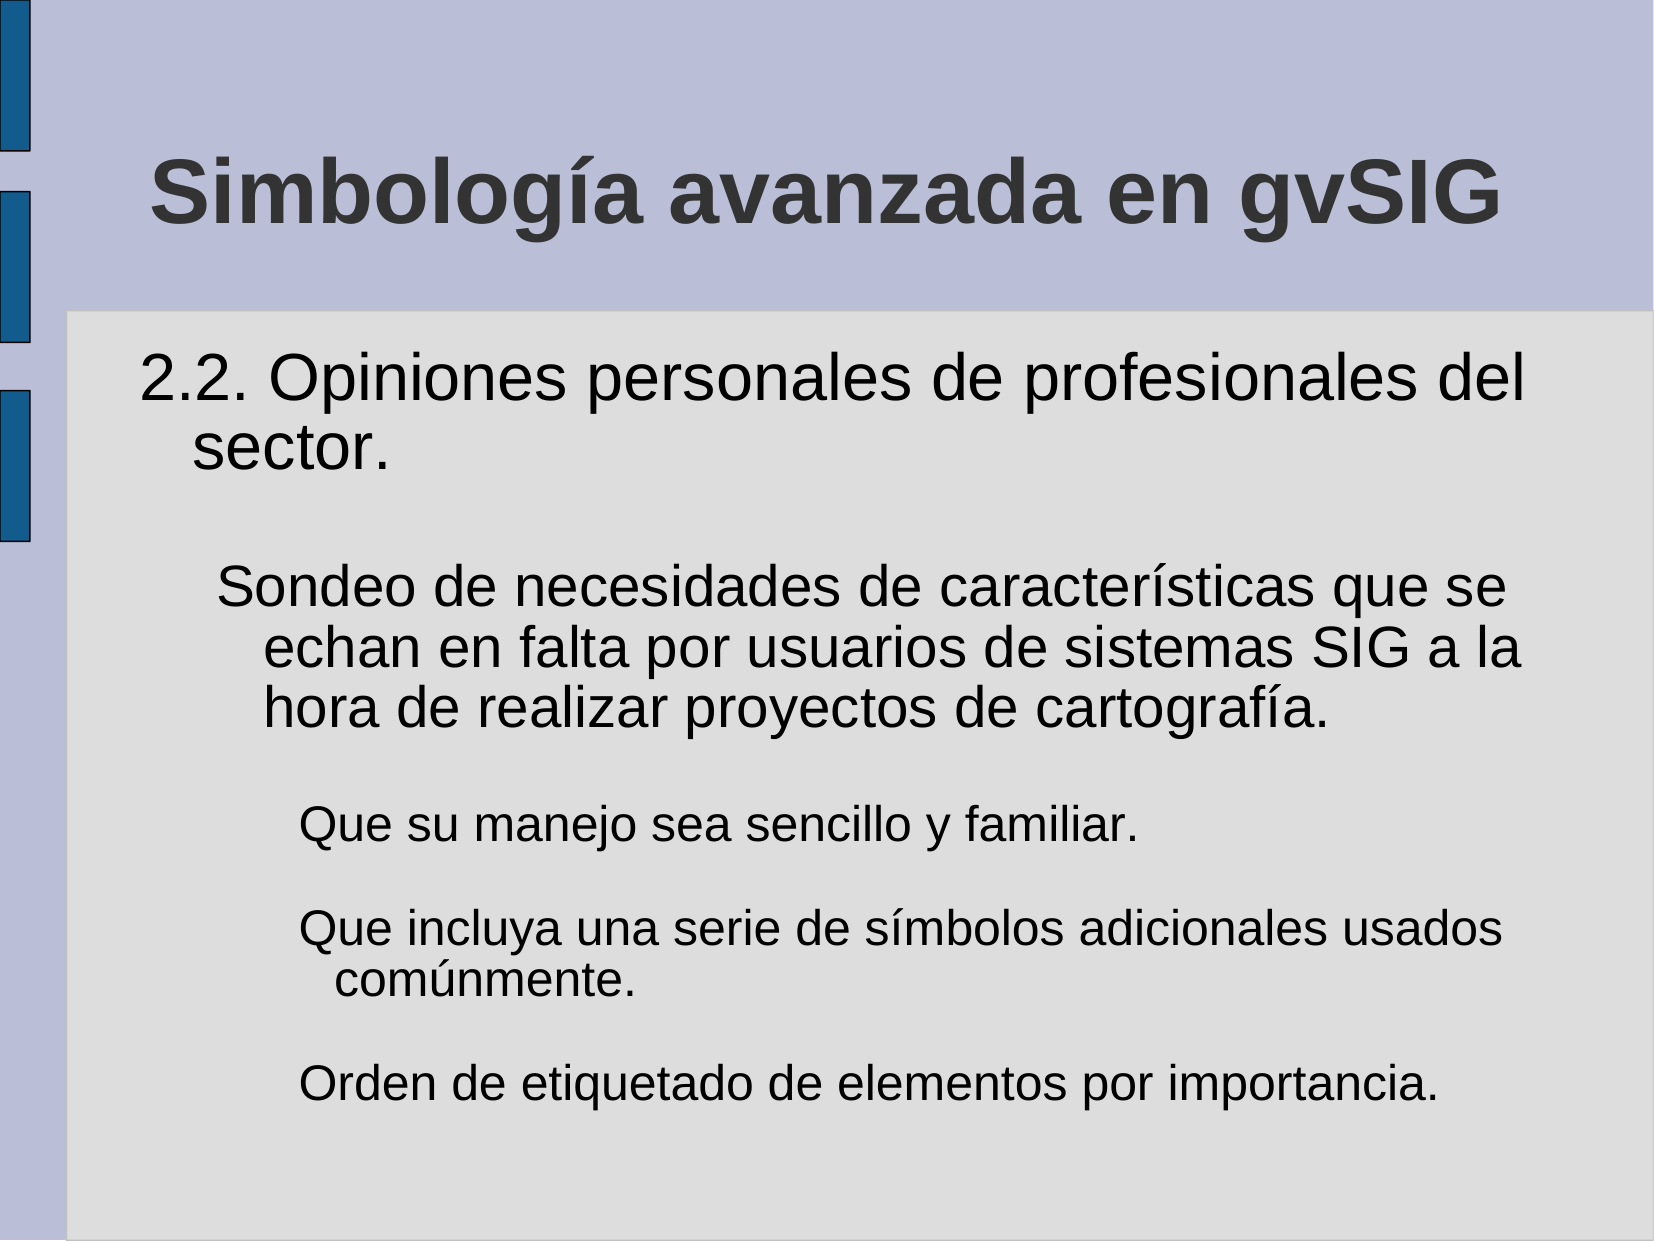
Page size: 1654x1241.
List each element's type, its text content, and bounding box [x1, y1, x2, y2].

title Simbología avanzada en gvSIG [121, 98, 1534, 291]
list 2.2. Opiniones personales de profesionales del sector. Sondeo de necesidades de características que se echan en falta por usuarios de sistemas SIG a la hora de realizar proyectos de cartografía. Que su manejo sea sencillo y familiar. Que incluya una serie de símbolos adicionales usados comúnmente. Orden de etiquetado de elementos por importancia. [121, 344, 1534, 1163]
